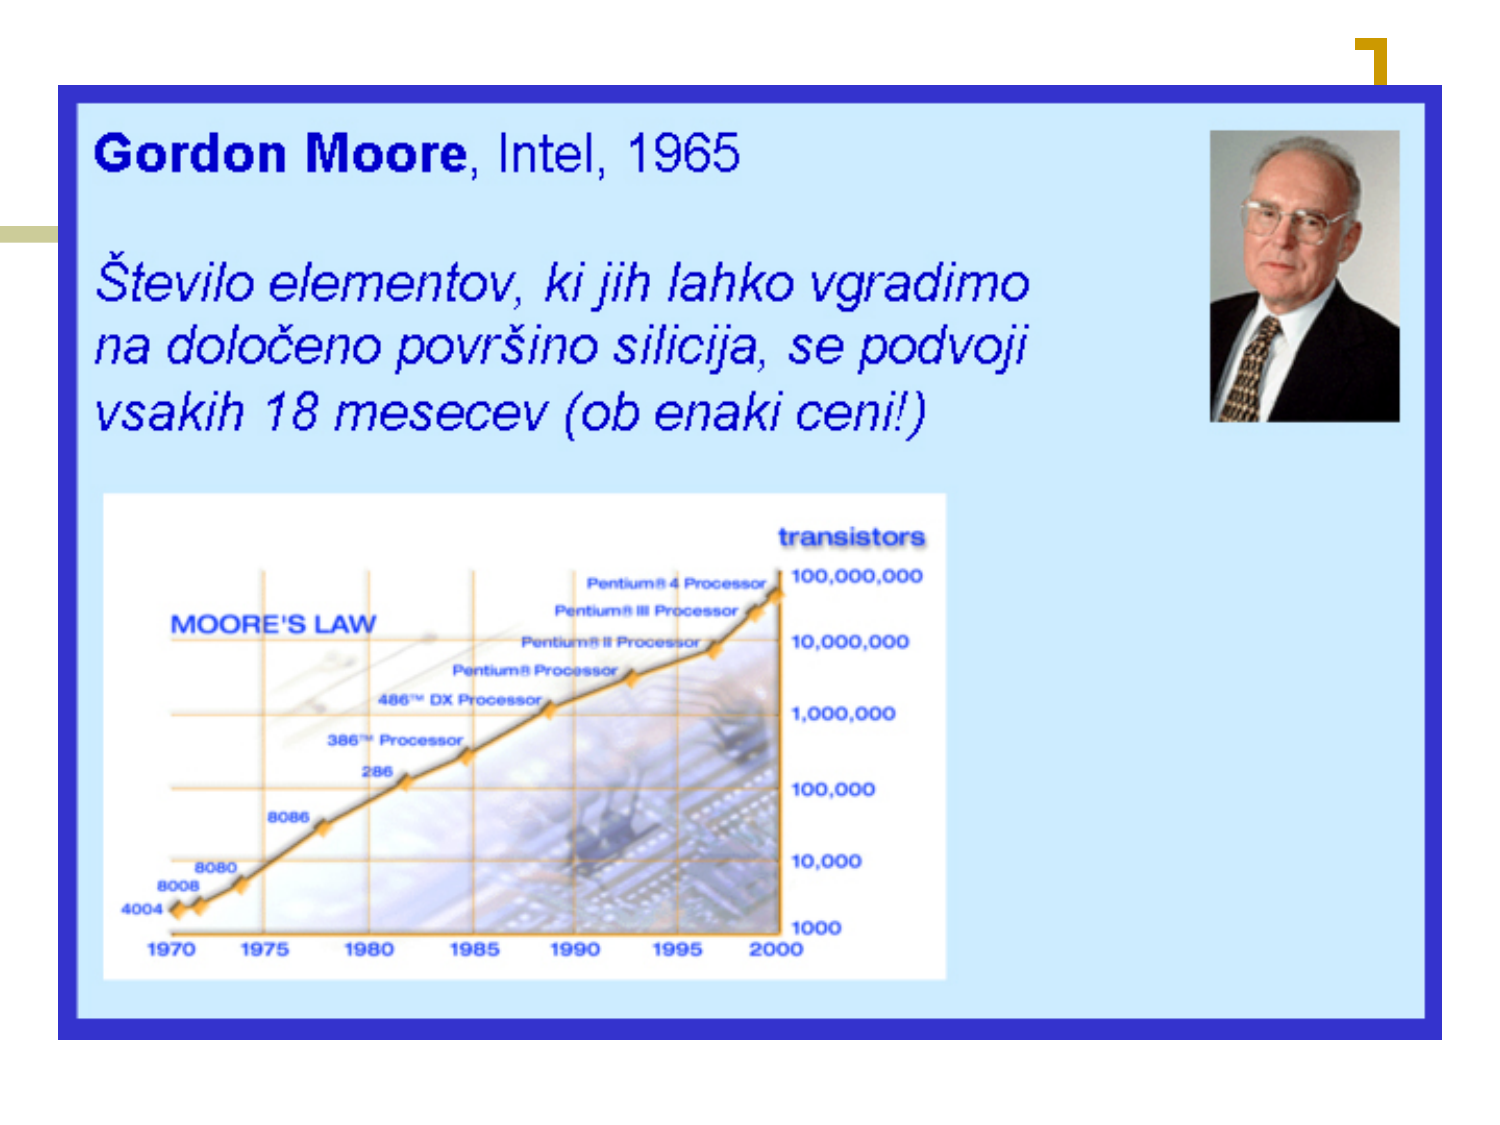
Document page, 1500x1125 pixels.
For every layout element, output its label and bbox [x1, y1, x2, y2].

picture [58, 85, 1442, 1040]
